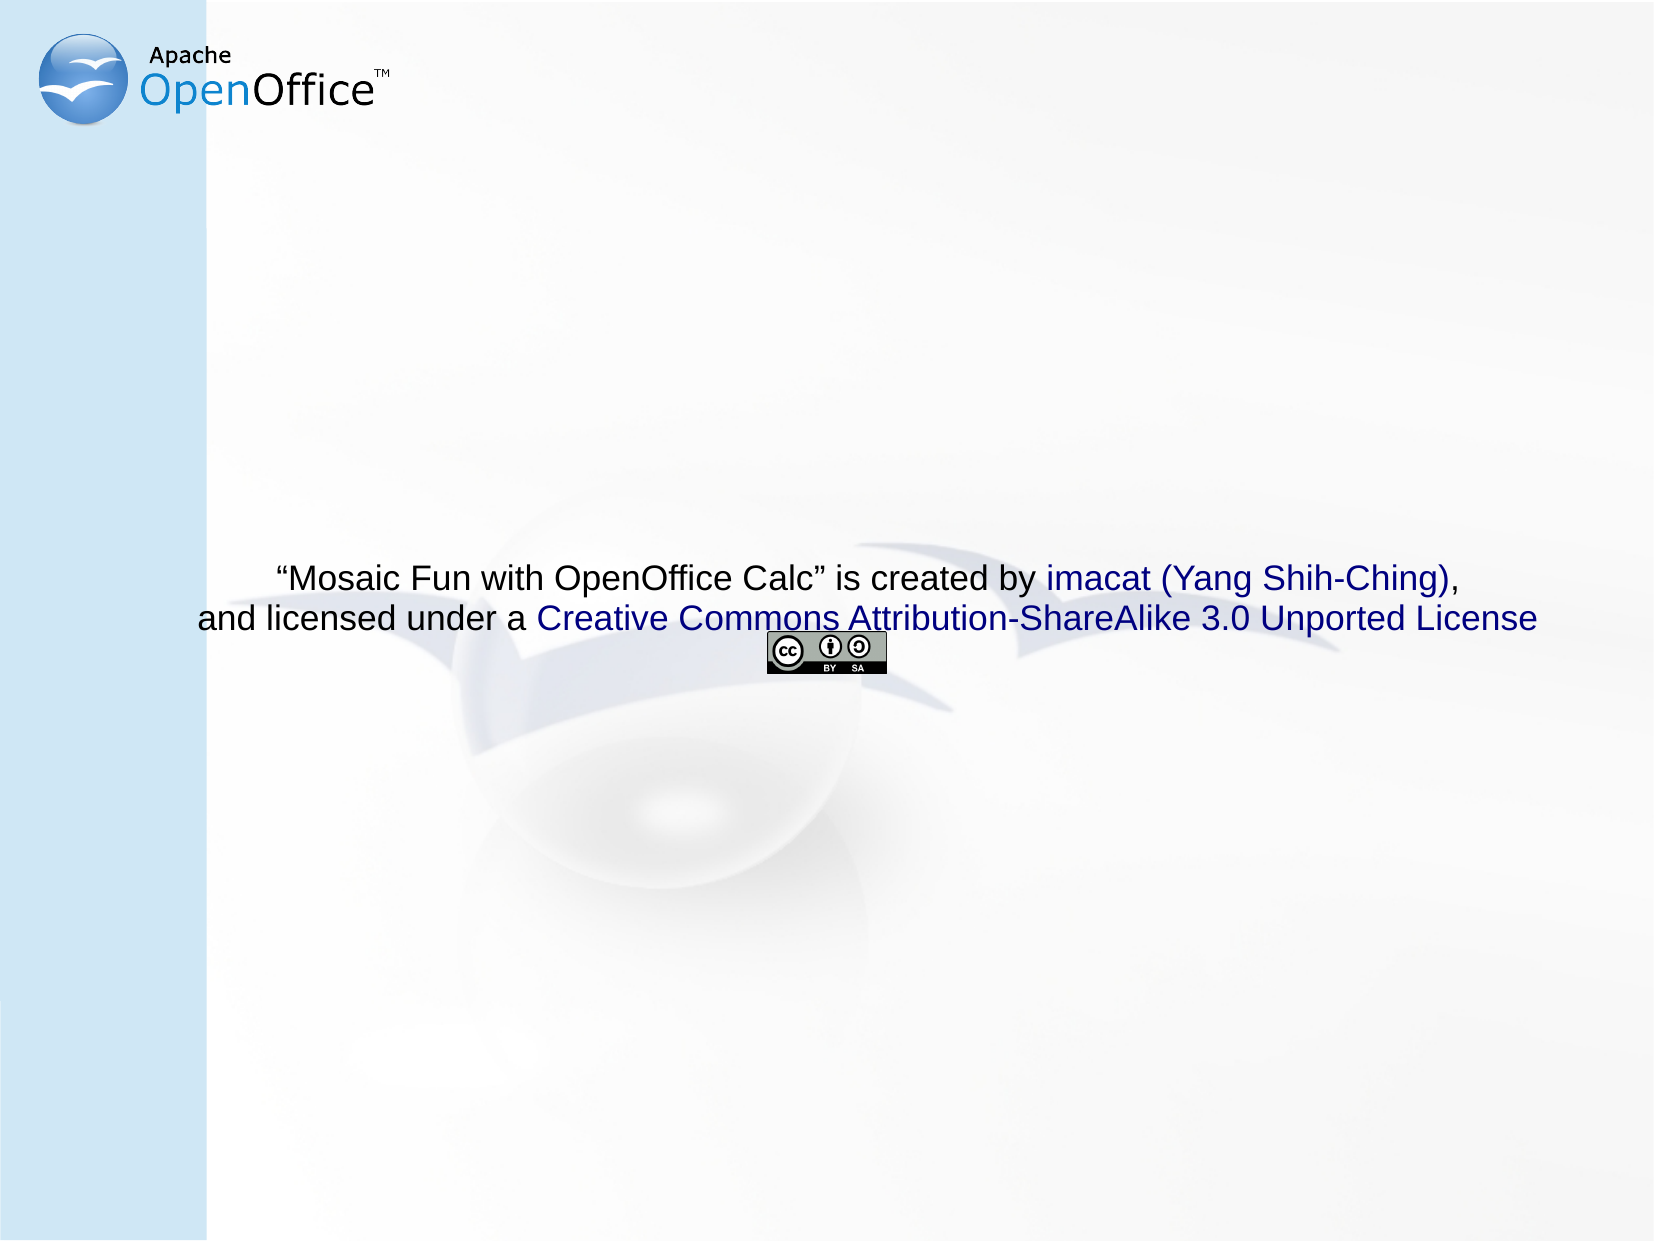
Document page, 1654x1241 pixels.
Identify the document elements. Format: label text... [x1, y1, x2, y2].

subtitle “Mosaic Fun with OpenOffice Calc” is created by imacat (Yang Shih-Ching), and licensed under a Creative Commons Attribution-ShareAlike 3.0 Unported License [165, 108, 1571, 1168]
picture [767, 631, 887, 674]
picture [35, 2, 1654, 1241]
